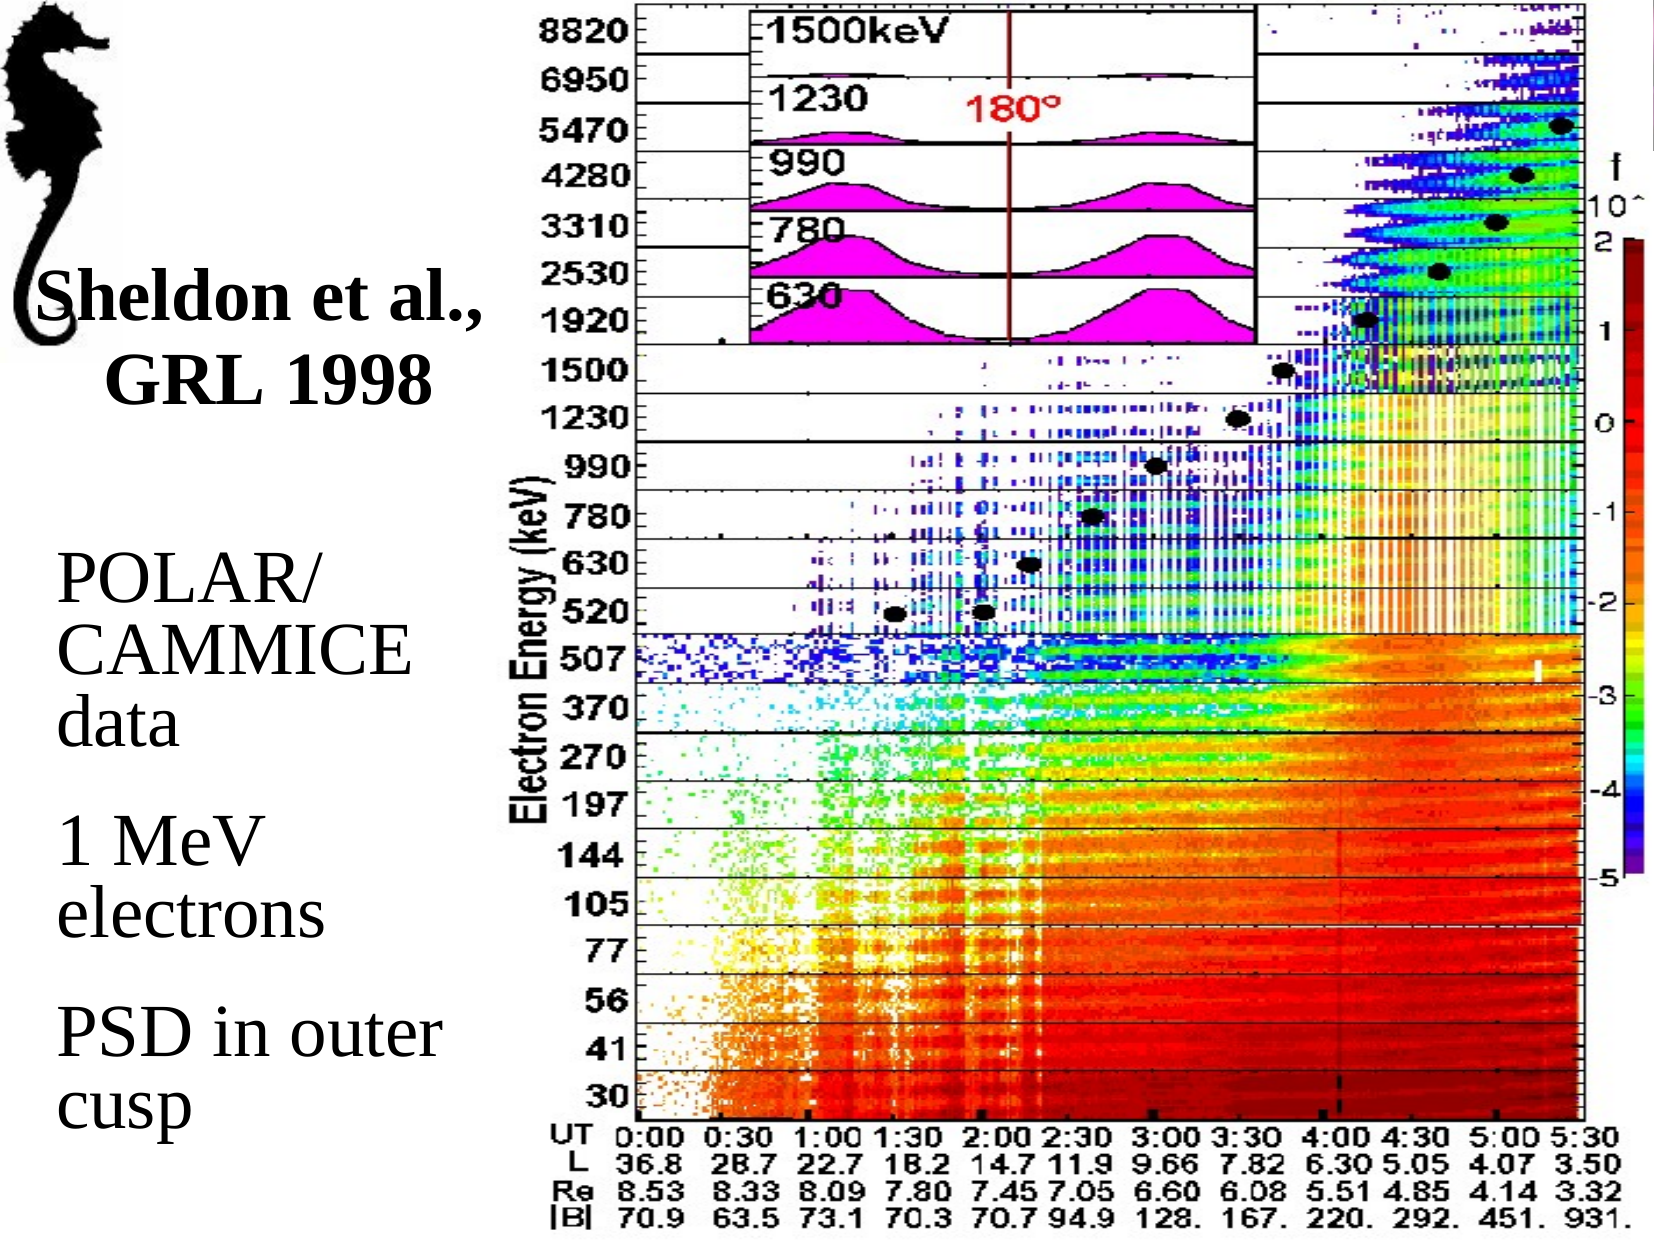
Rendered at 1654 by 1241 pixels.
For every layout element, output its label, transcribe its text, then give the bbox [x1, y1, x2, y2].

text_box POLAR/ CAMMICE data 1 MeV electrons PSD in outer cusp [41, 537, 552, 1151]
picture [0, 0, 123, 151]
title Sheldon et al., GRL 1998 [0, 151, 538, 524]
picture [496, 0, 1654, 1241]
